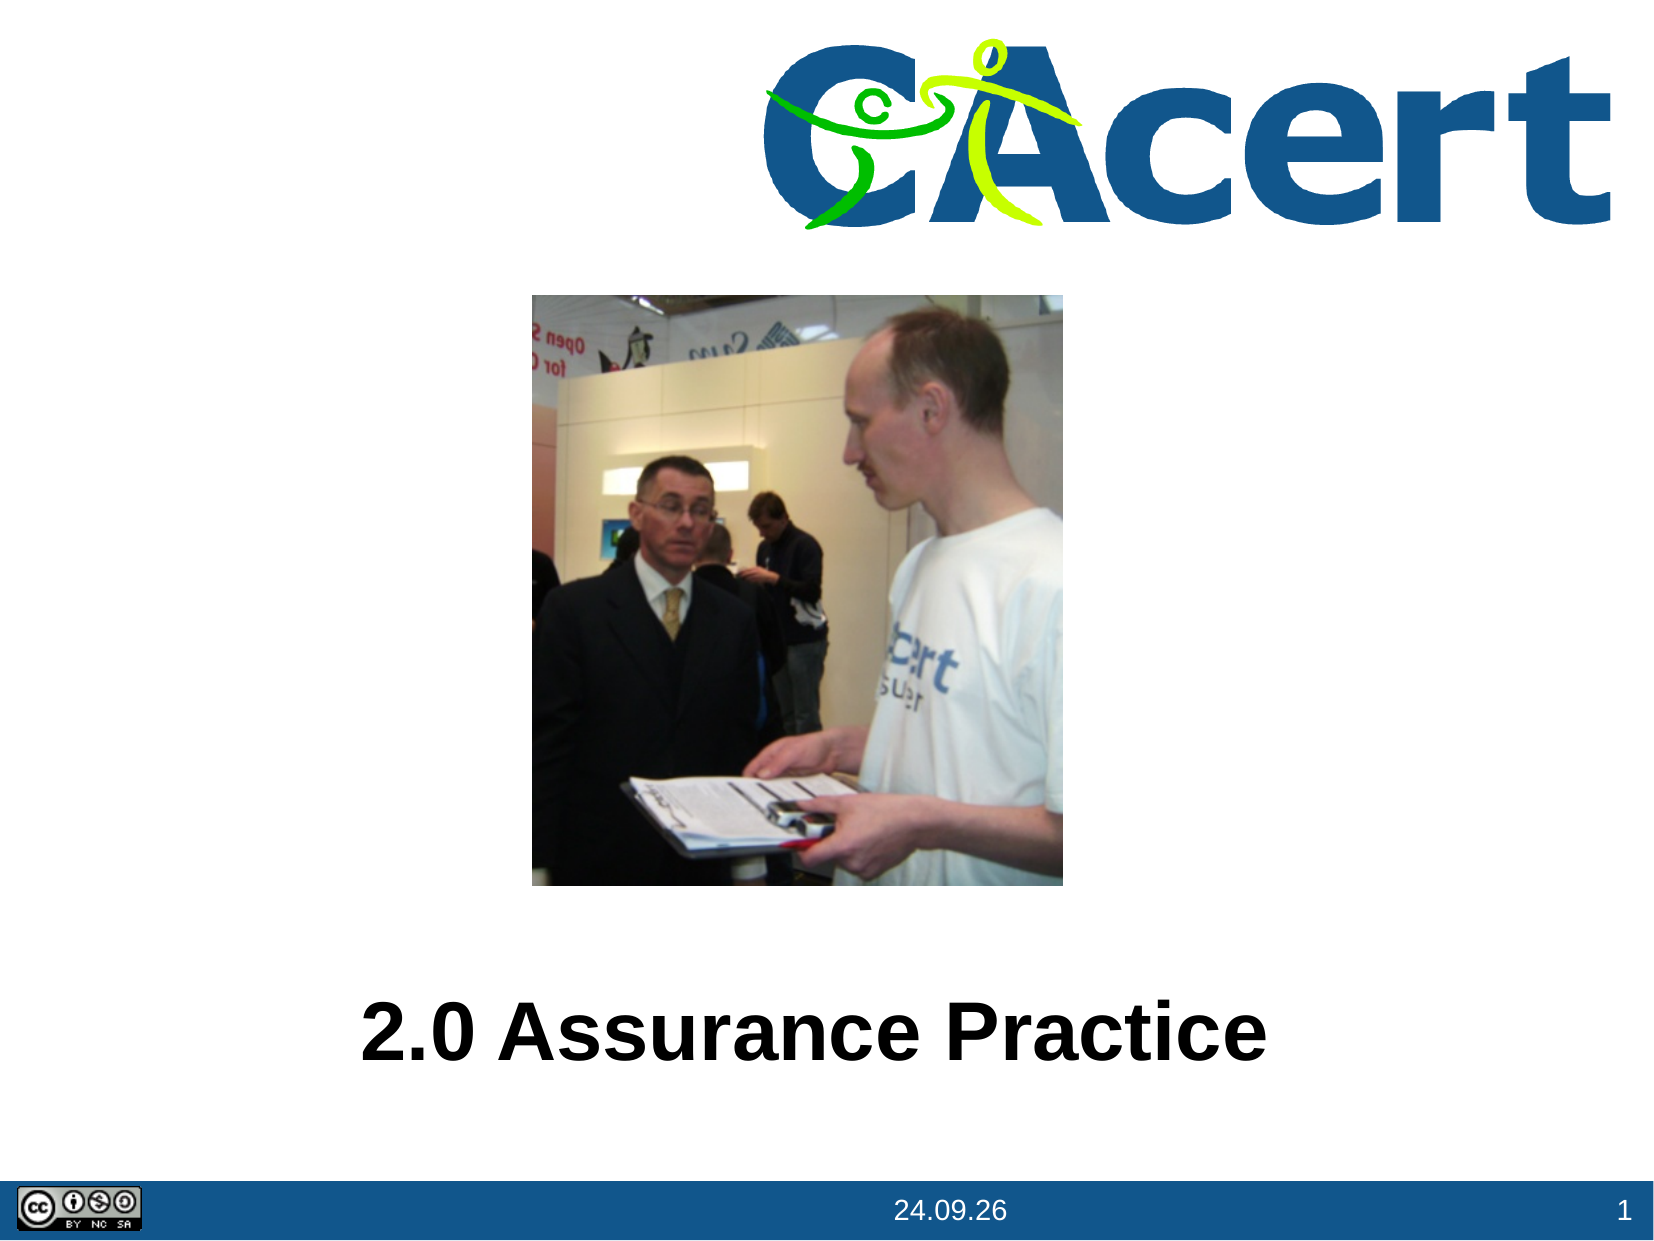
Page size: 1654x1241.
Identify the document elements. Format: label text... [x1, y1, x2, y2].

picture [532, 295, 1063, 886]
title 2.0 Assurance Practice [70, 941, 1560, 1123]
picture [761, 35, 1613, 231]
picture [17, 1186, 142, 1231]
